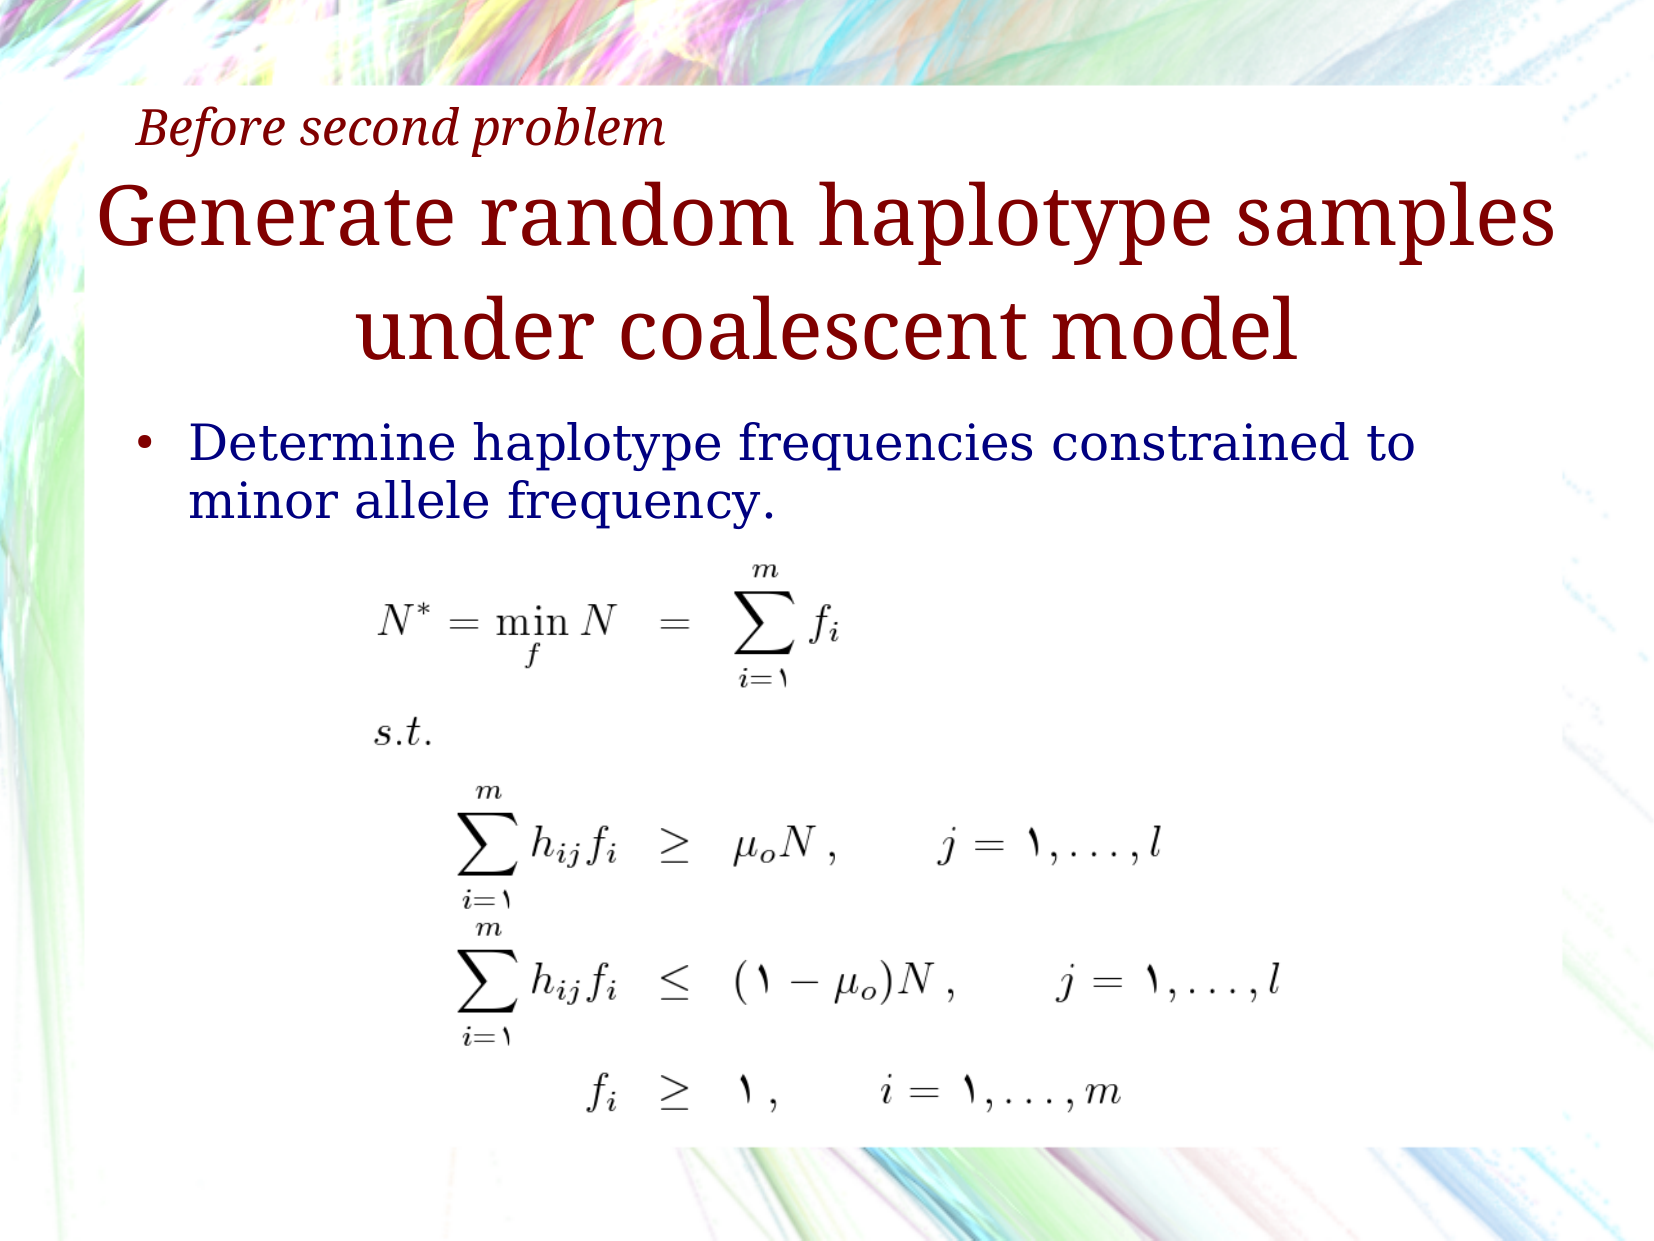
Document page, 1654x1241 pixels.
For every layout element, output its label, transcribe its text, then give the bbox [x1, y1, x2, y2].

title Before second problem [135, 76, 705, 177]
picture [0, 0, 1654, 1241]
list Determine haplotype frequencies constrained to minor allele frequency. [118, 414, 1571, 953]
title Generate random haplotype samples under coalescent model [82, 163, 1571, 377]
